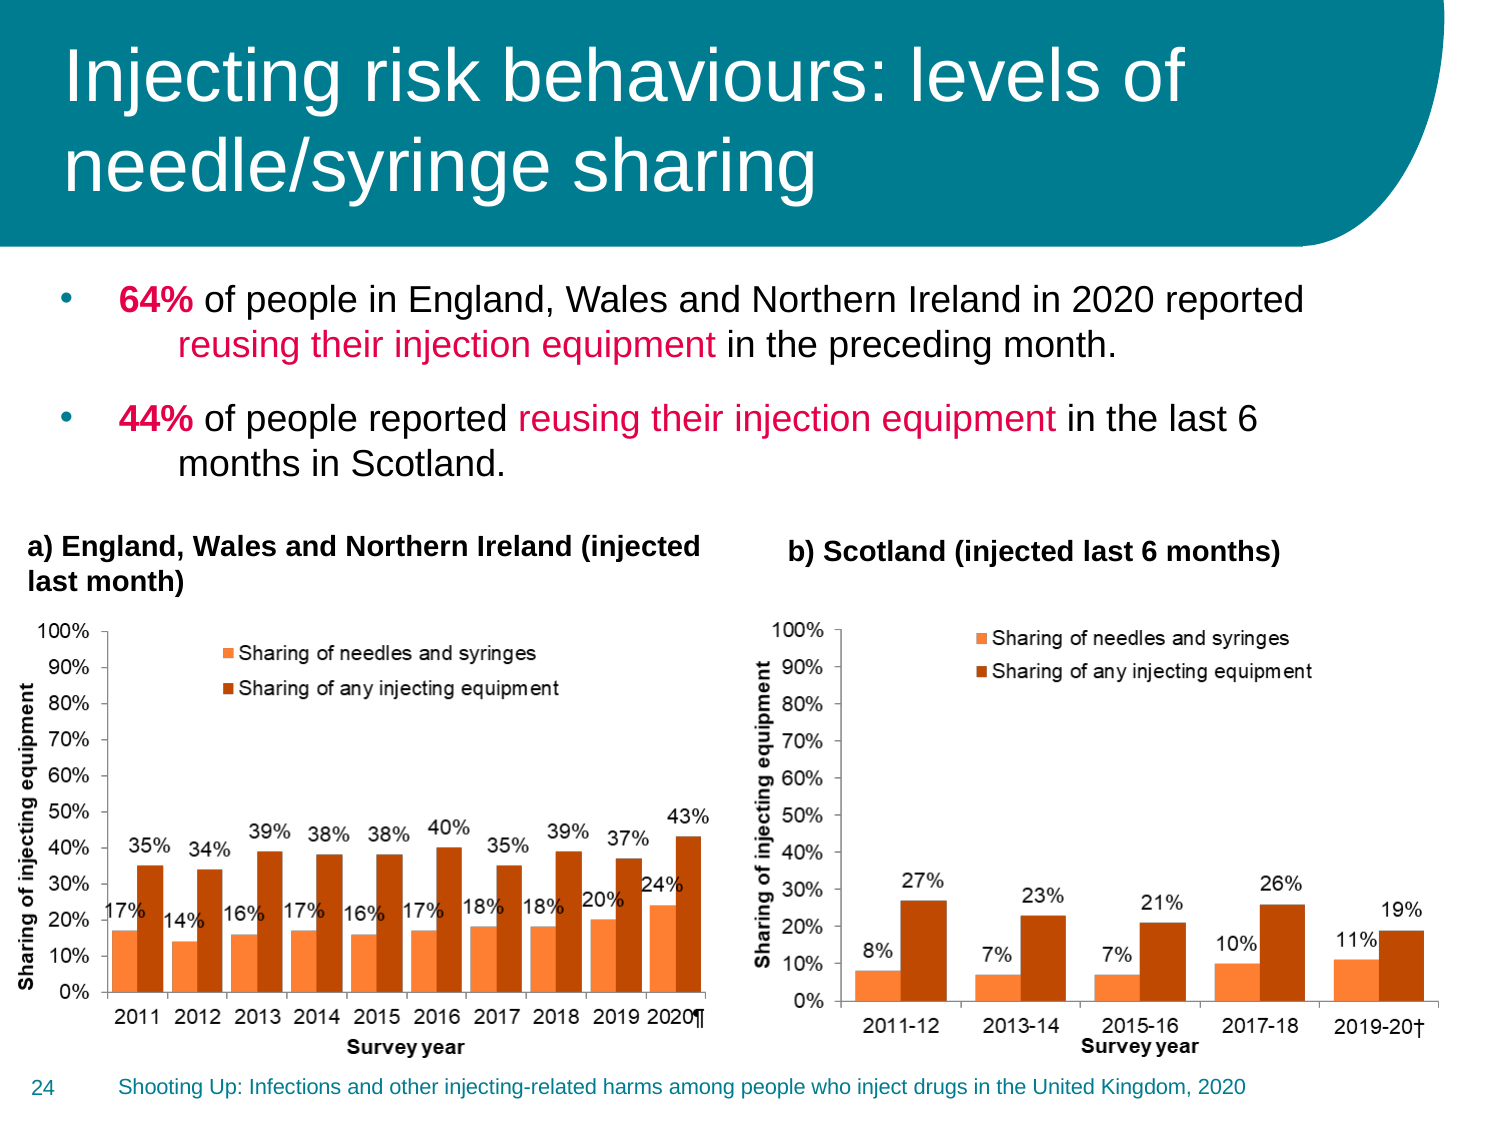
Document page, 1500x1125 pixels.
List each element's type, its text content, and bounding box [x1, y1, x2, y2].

text_box Shooting Up: Infections and other injecting-related harms among people who inject drugs in the United Kingdom, 2020 [103, 1056, 1335, 1116]
picture [9, 612, 741, 1061]
text_box b) Scotland (injected last 6 months) [776, 526, 1458, 574]
picture [749, 611, 1458, 1060]
text_box Injecting risk behaviours: levels of needle/syringe sharing [53, 20, 1350, 212]
text_box 64% of people in England, Wales and Northern Ireland in 2020 reported reusing their injection equipment in the preceding month. 44% of people reported reusing their injection equipment in the last 6 months in Scotland. [44, 267, 1393, 494]
text_box [16, 1061, 90, 1117]
text_box a) England, Wales and Northern Ireland (injected last month) [16, 521, 747, 604]
